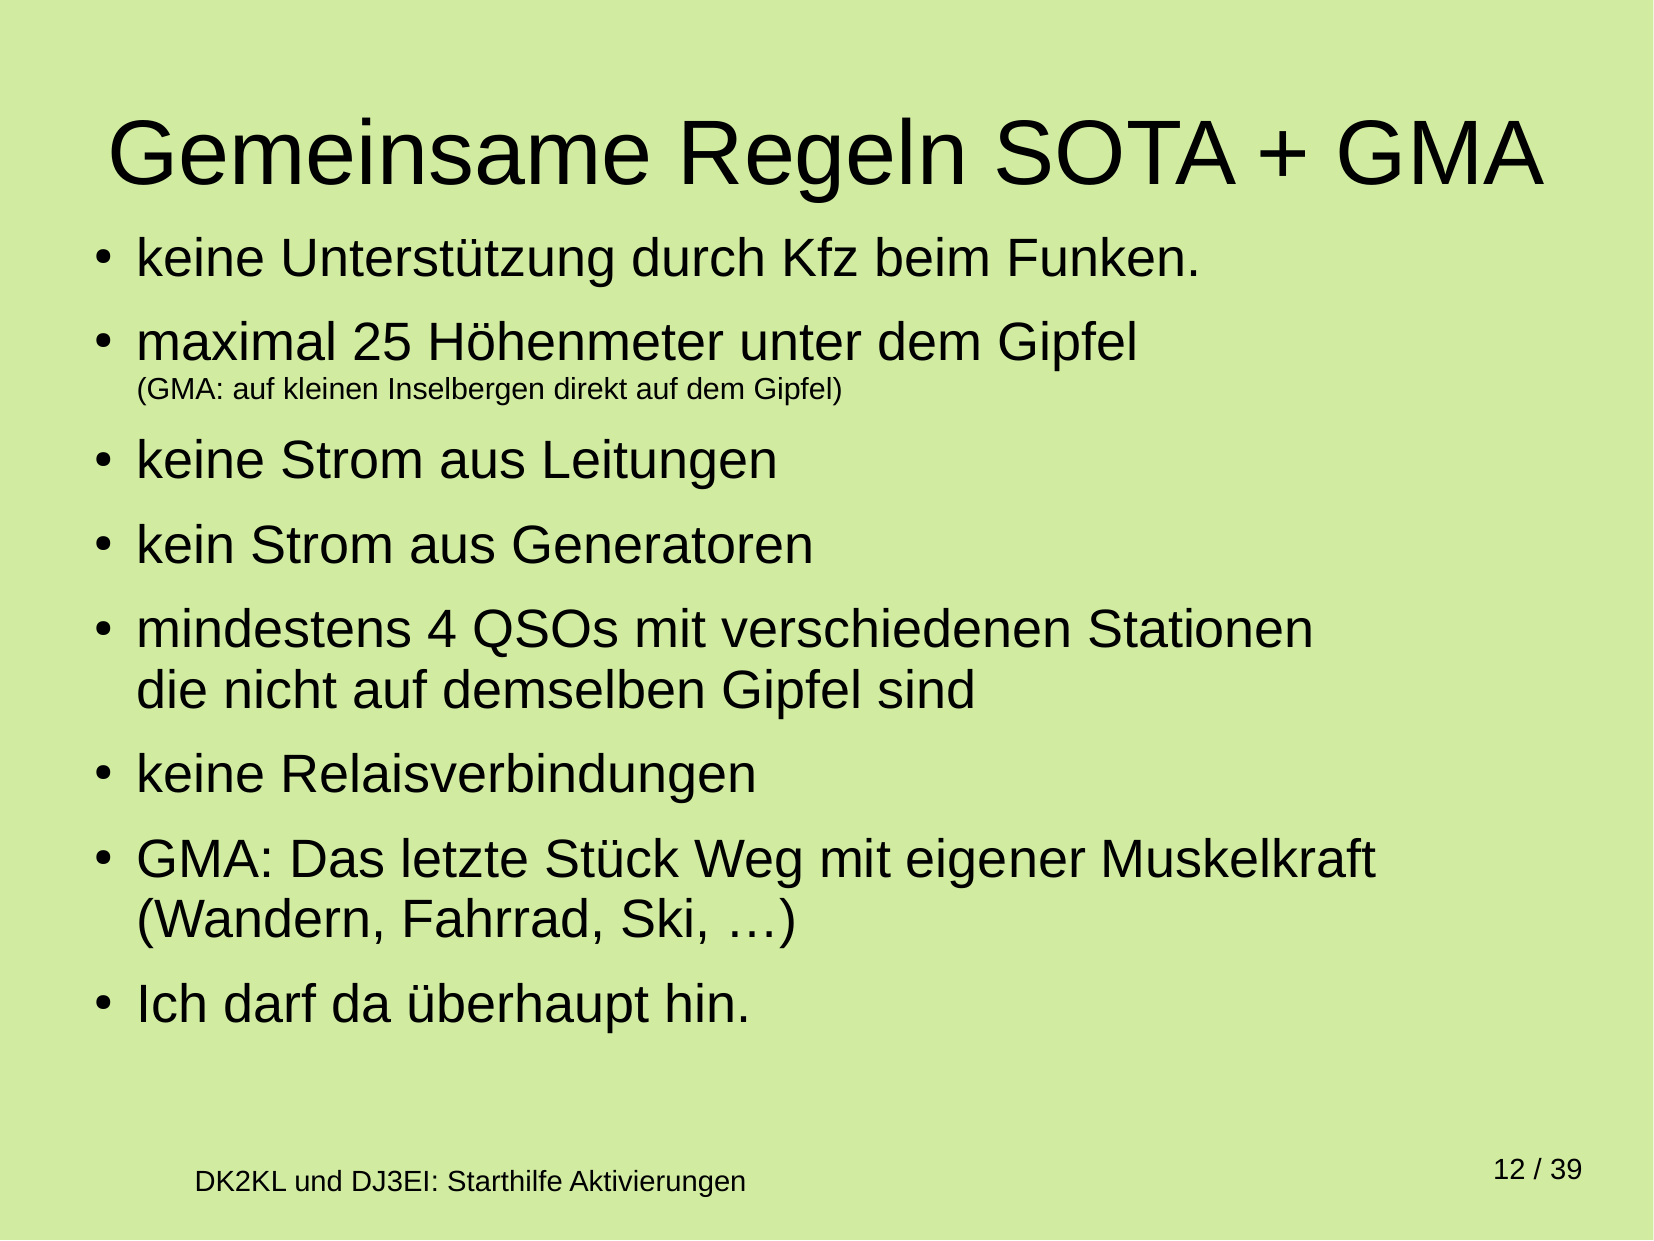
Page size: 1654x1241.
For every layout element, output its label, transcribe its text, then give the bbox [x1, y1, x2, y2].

title Gemeinsame Regeln SOTA + GMA [82, 49, 1571, 257]
list keine Unterstützung durch Kfz beim Funken. maximal 25 Höhenmeter unter dem Gipfel (GMA: auf kleinen Inselbergen direkt auf dem Gipfel) keine Strom aus Leitungen kein Strom aus Generatoren mindestens 4 QSOs mit verschiedenen Stationen die nicht auf demselben Gipfel sind keine Relaisverbindungen GMA: Das letzte Stück Weg mit eigener Muskelkraft (Wandern, Fahrrad, Ski, …) Ich darf da überhaupt hin. [79, 227, 1568, 1036]
